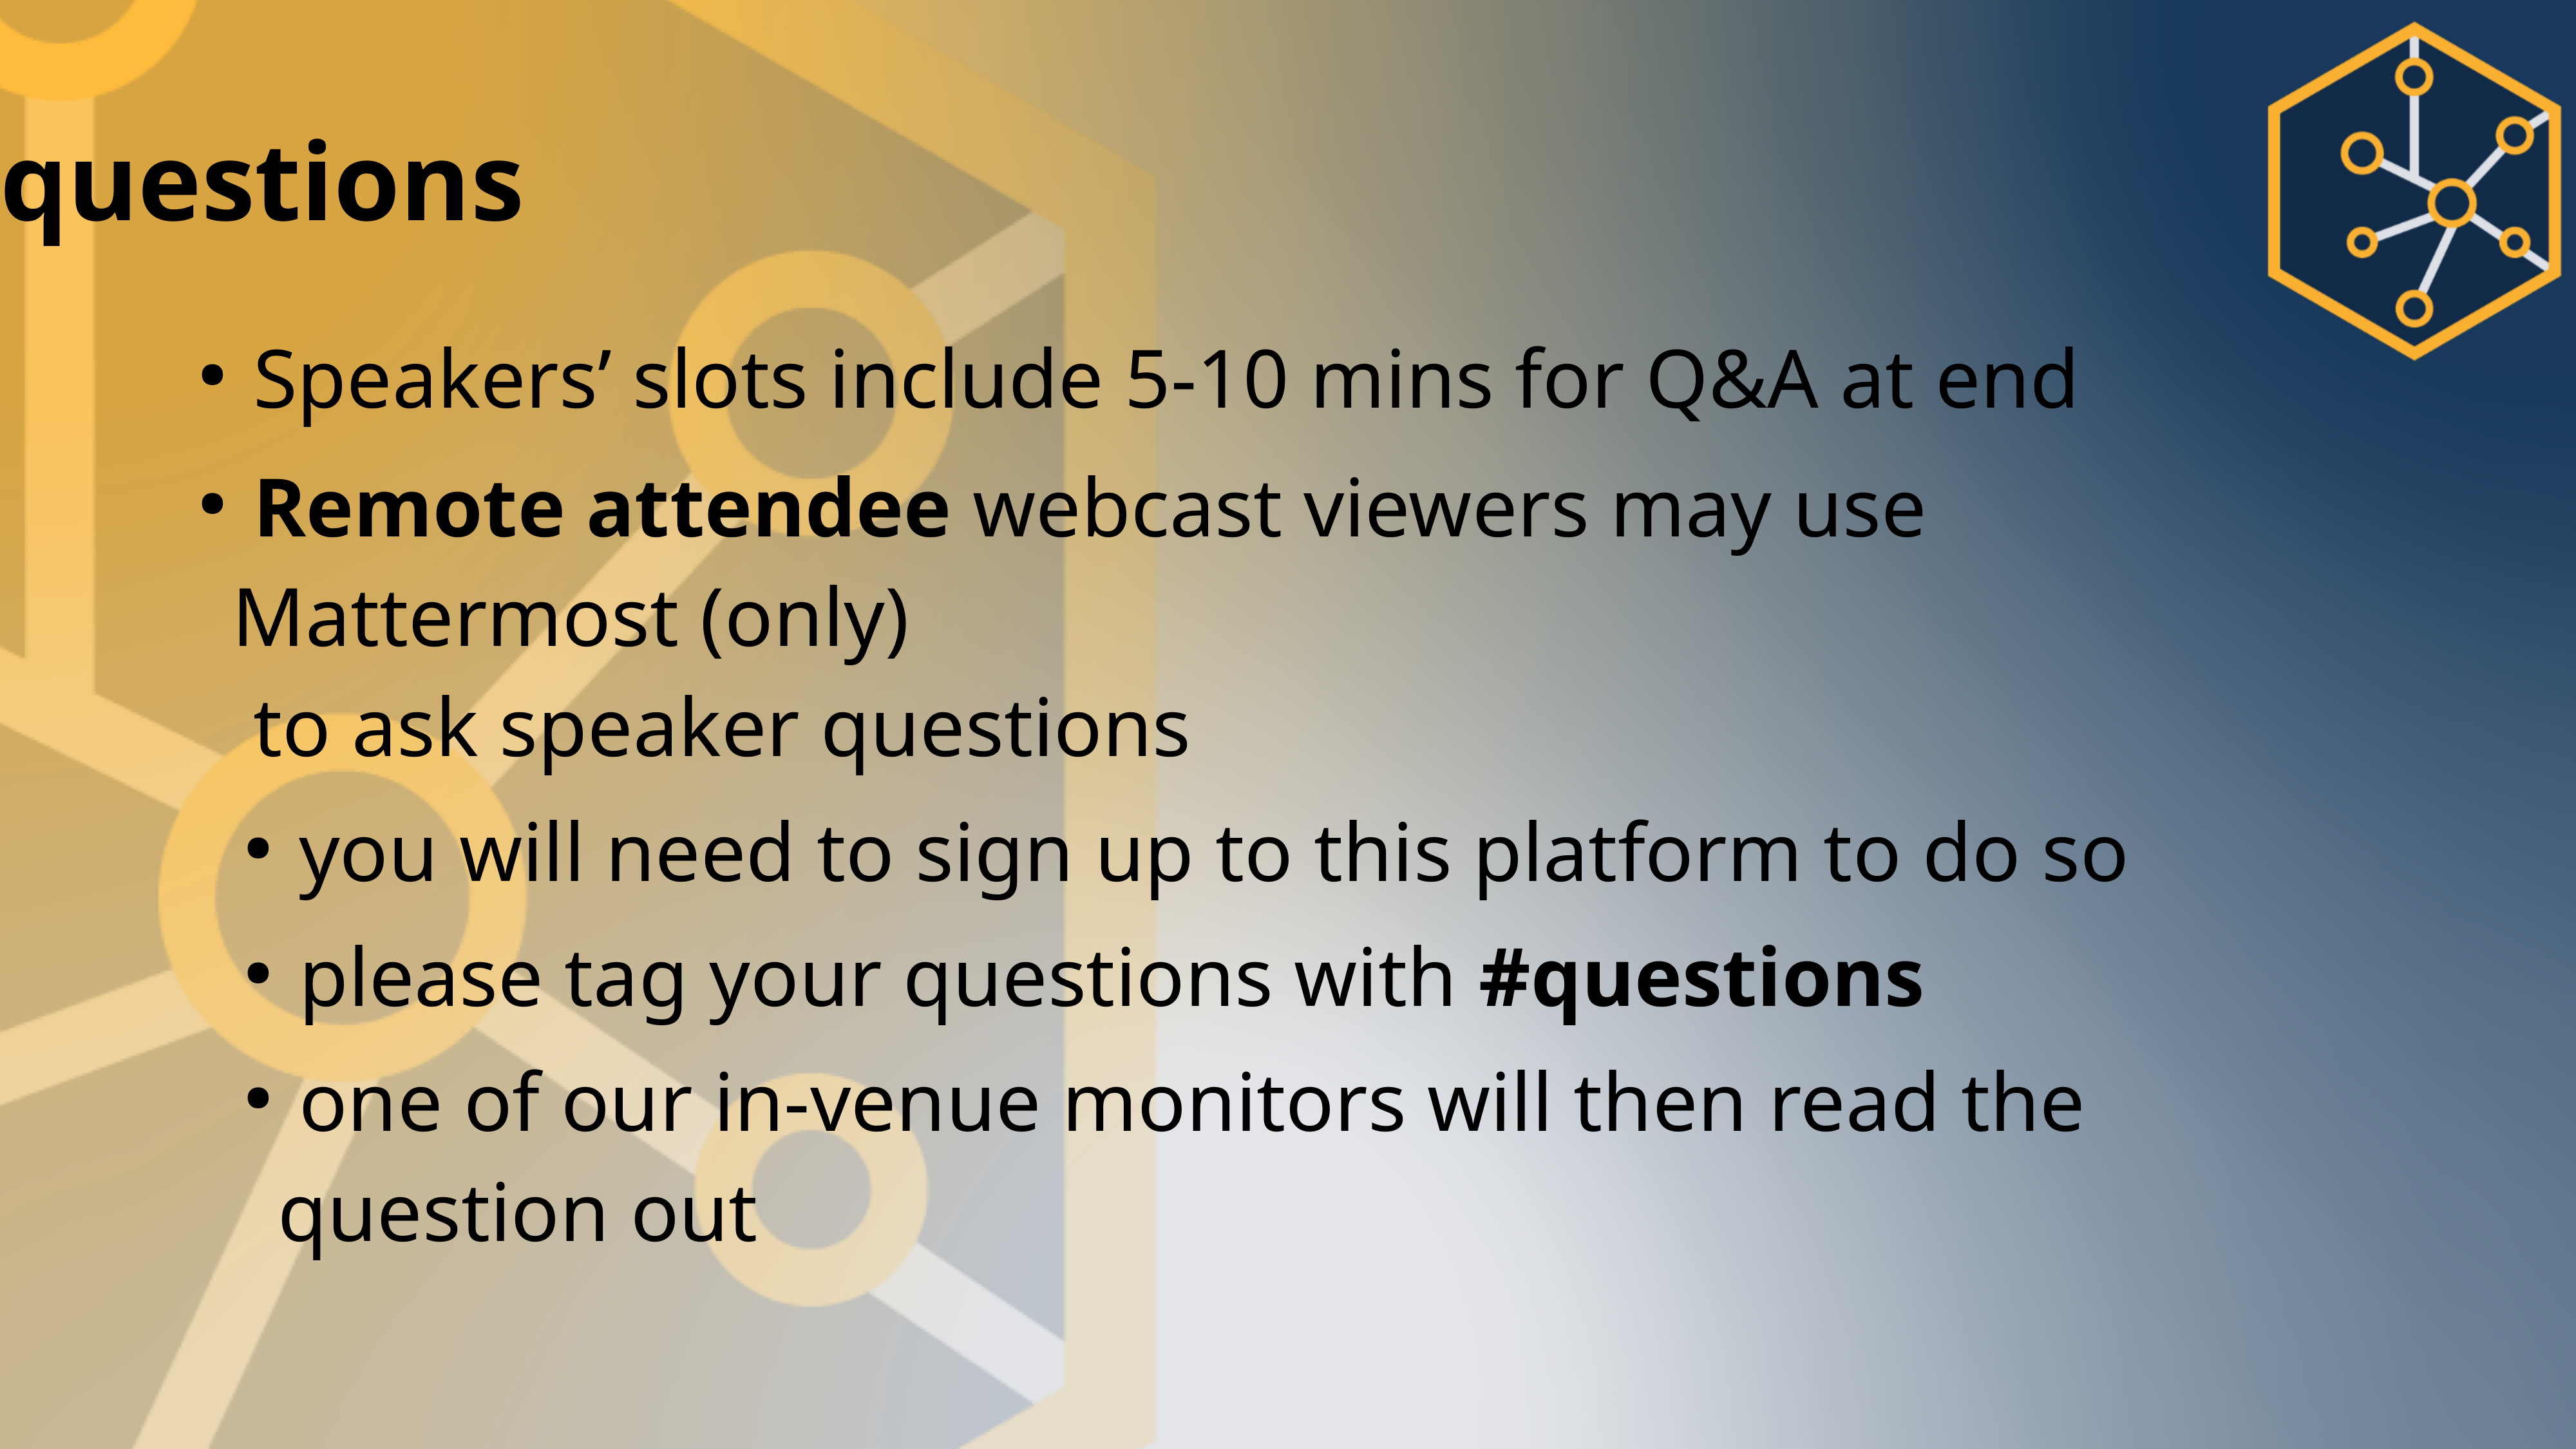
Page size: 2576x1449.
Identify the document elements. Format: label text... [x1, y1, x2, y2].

title questions [0, 57, 1624, 300]
picture [0, 0, 2576, 1449]
list Speakers’ slots include 5-10 mins for Q&A at end Remote attendee webcast viewers may use Mattermost (only) to ask speaker questions you will need to sign up to this platform to do so please tag your questions with #questions one of our in-venue monitors will then read the question out [186, 321, 2389, 1173]
